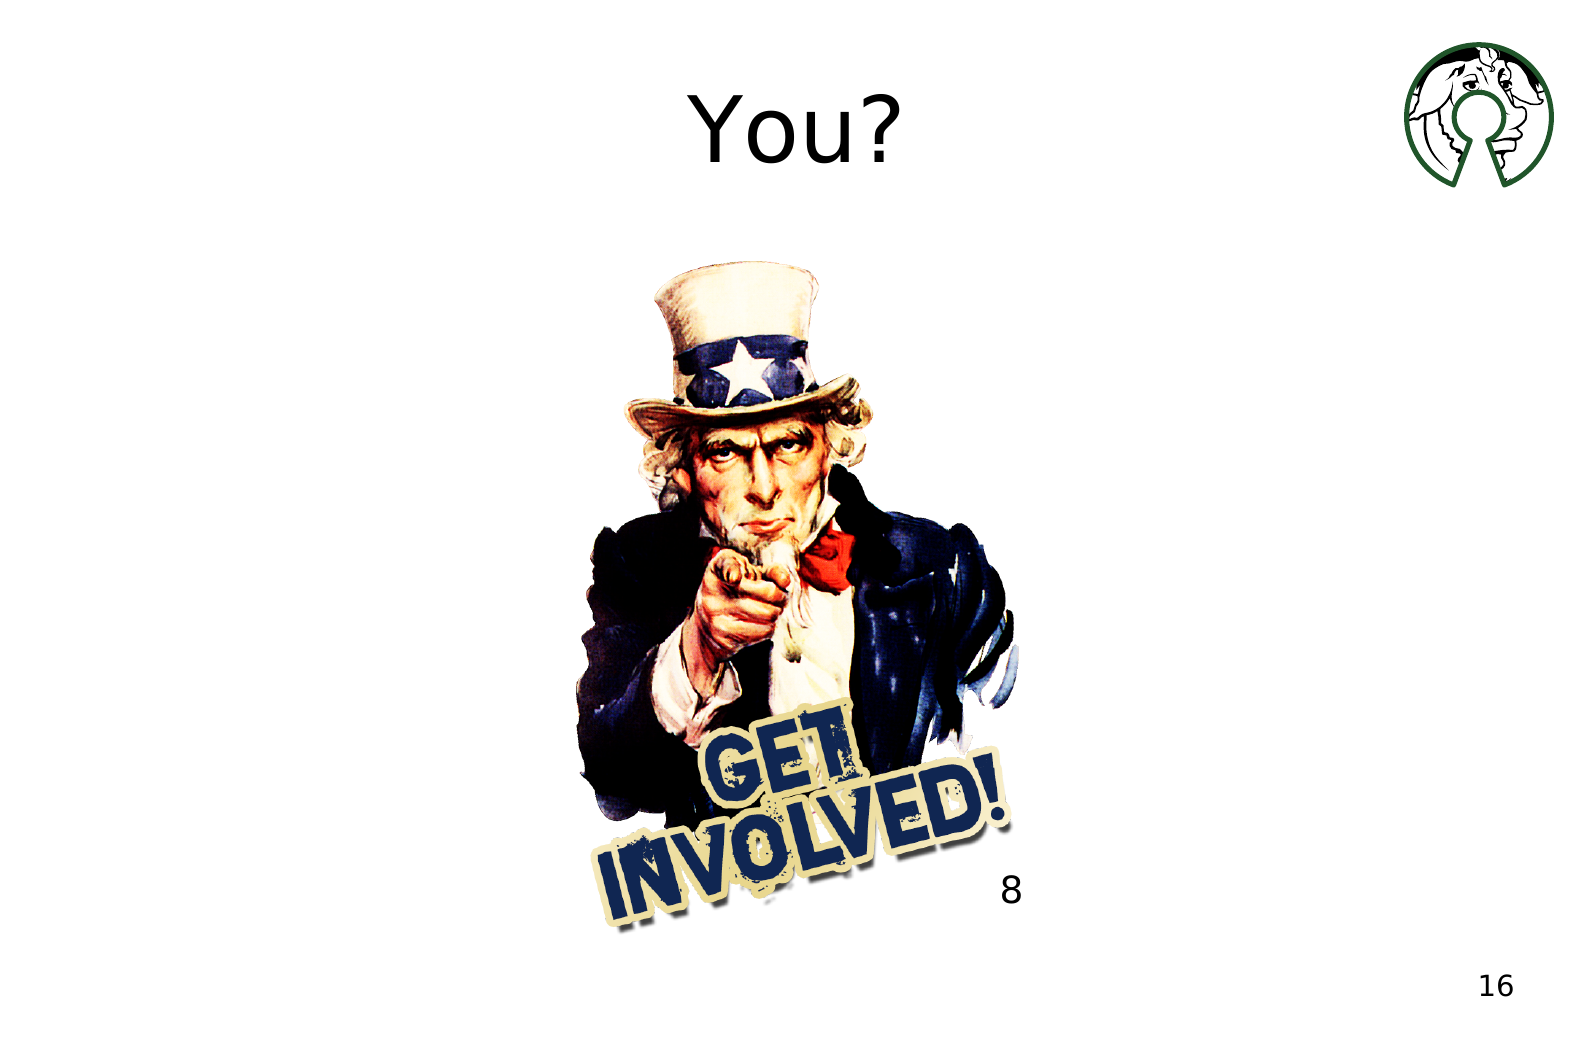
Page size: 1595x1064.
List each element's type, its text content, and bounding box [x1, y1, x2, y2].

text_box 8 [984, 860, 1039, 920]
title You? [79, 42, 1515, 220]
picture [568, 248, 1027, 951]
